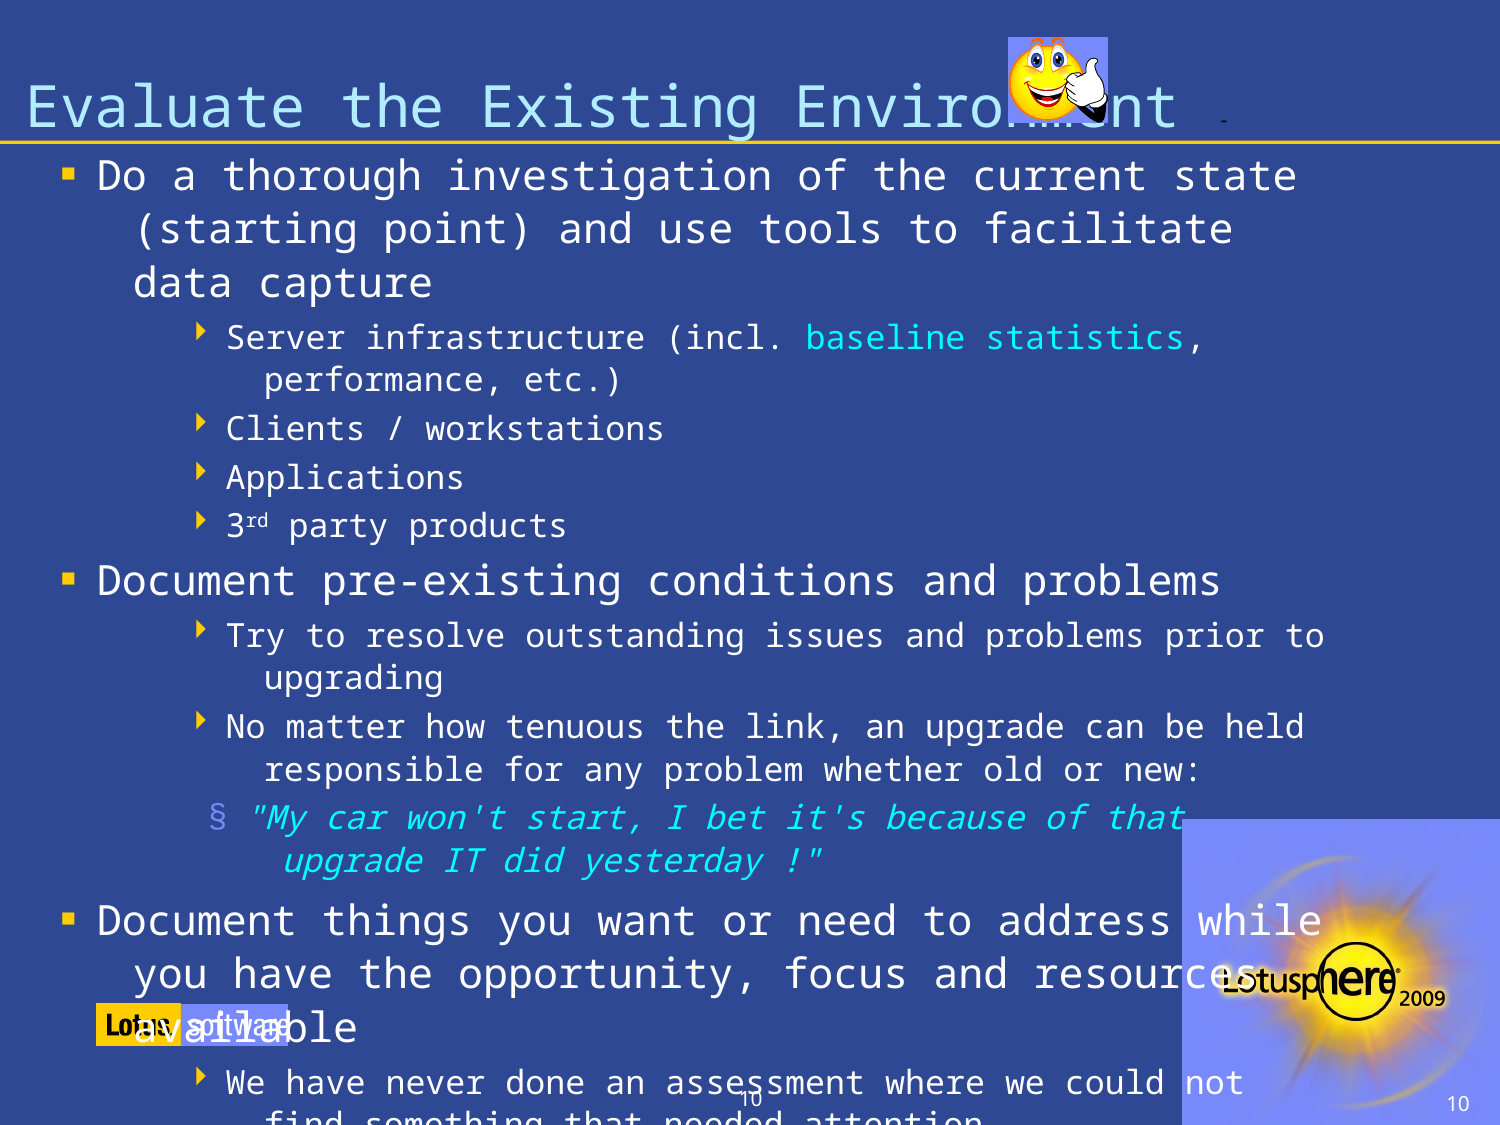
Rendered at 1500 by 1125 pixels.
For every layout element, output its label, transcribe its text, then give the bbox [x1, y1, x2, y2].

list Do a thorough investigation of the current state (starting point) and use tools to facilitate data capture Server infrastructure (incl. baseline statistics, performance, etc.) Clients / workstations Applications 3rd party products Document pre-existing conditions and problems Try to resolve outstanding issues and problems prior to upgrading No matter how tenuous the link, an upgrade can be held responsible for any problem whether old or new: "My car won't start, I bet it's because of that upgrade IT did yesterday !" Document things you want or need to address while you have the opportunity, focus and resources available We have never done an assessment where we could not find something that needed attention Even environments perceived to be well performing need some attention There is always cleanup that can be done ahead of time Use these items as inputs into detailed planning [57, 140, 1334, 1050]
text_box 1 [1372, 1083, 1485, 1125]
title Evaluate the Existing Environment - [25, 71, 1378, 154]
picture [1008, 37, 1109, 124]
picture [1181, 818, 1500, 1125]
